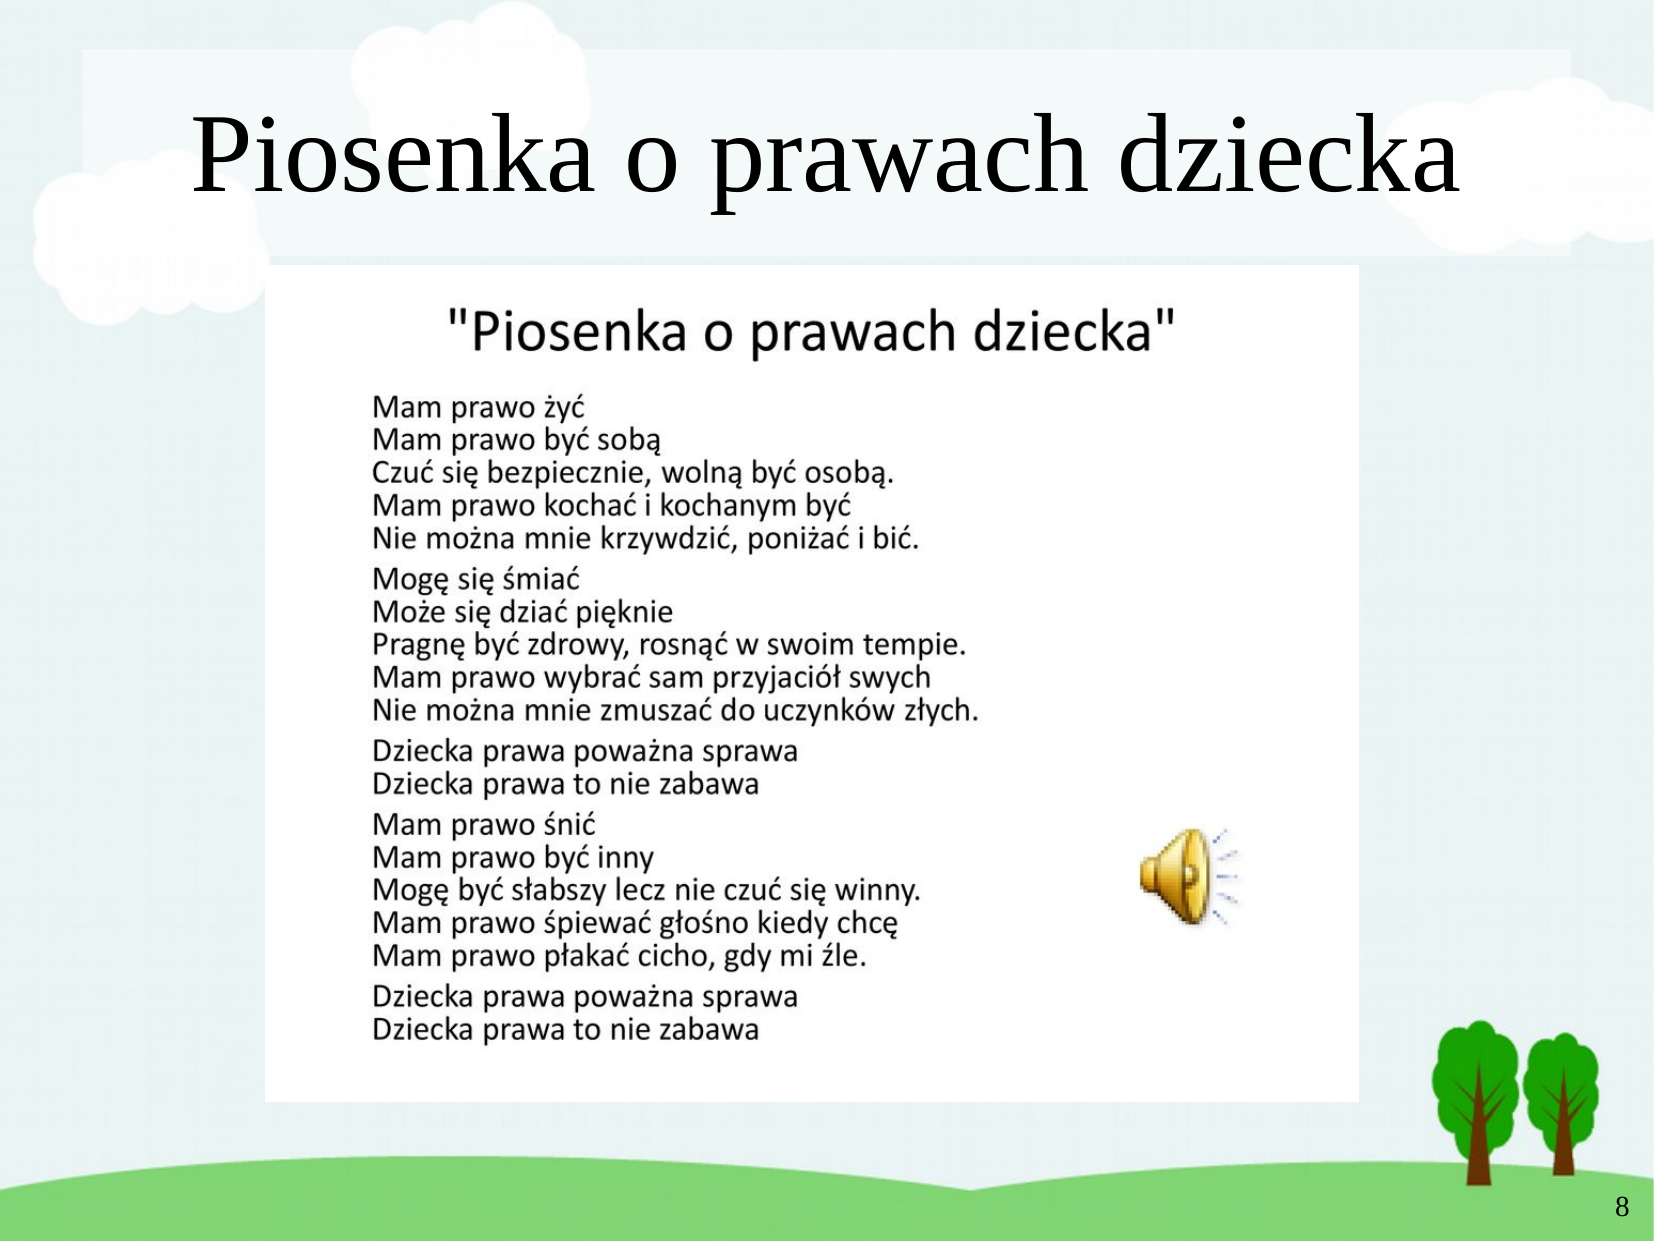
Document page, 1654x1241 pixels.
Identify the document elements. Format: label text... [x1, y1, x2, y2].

title Piosenka o prawach dziecka [82, 49, 1571, 257]
picture [0, 0, 1654, 1241]
